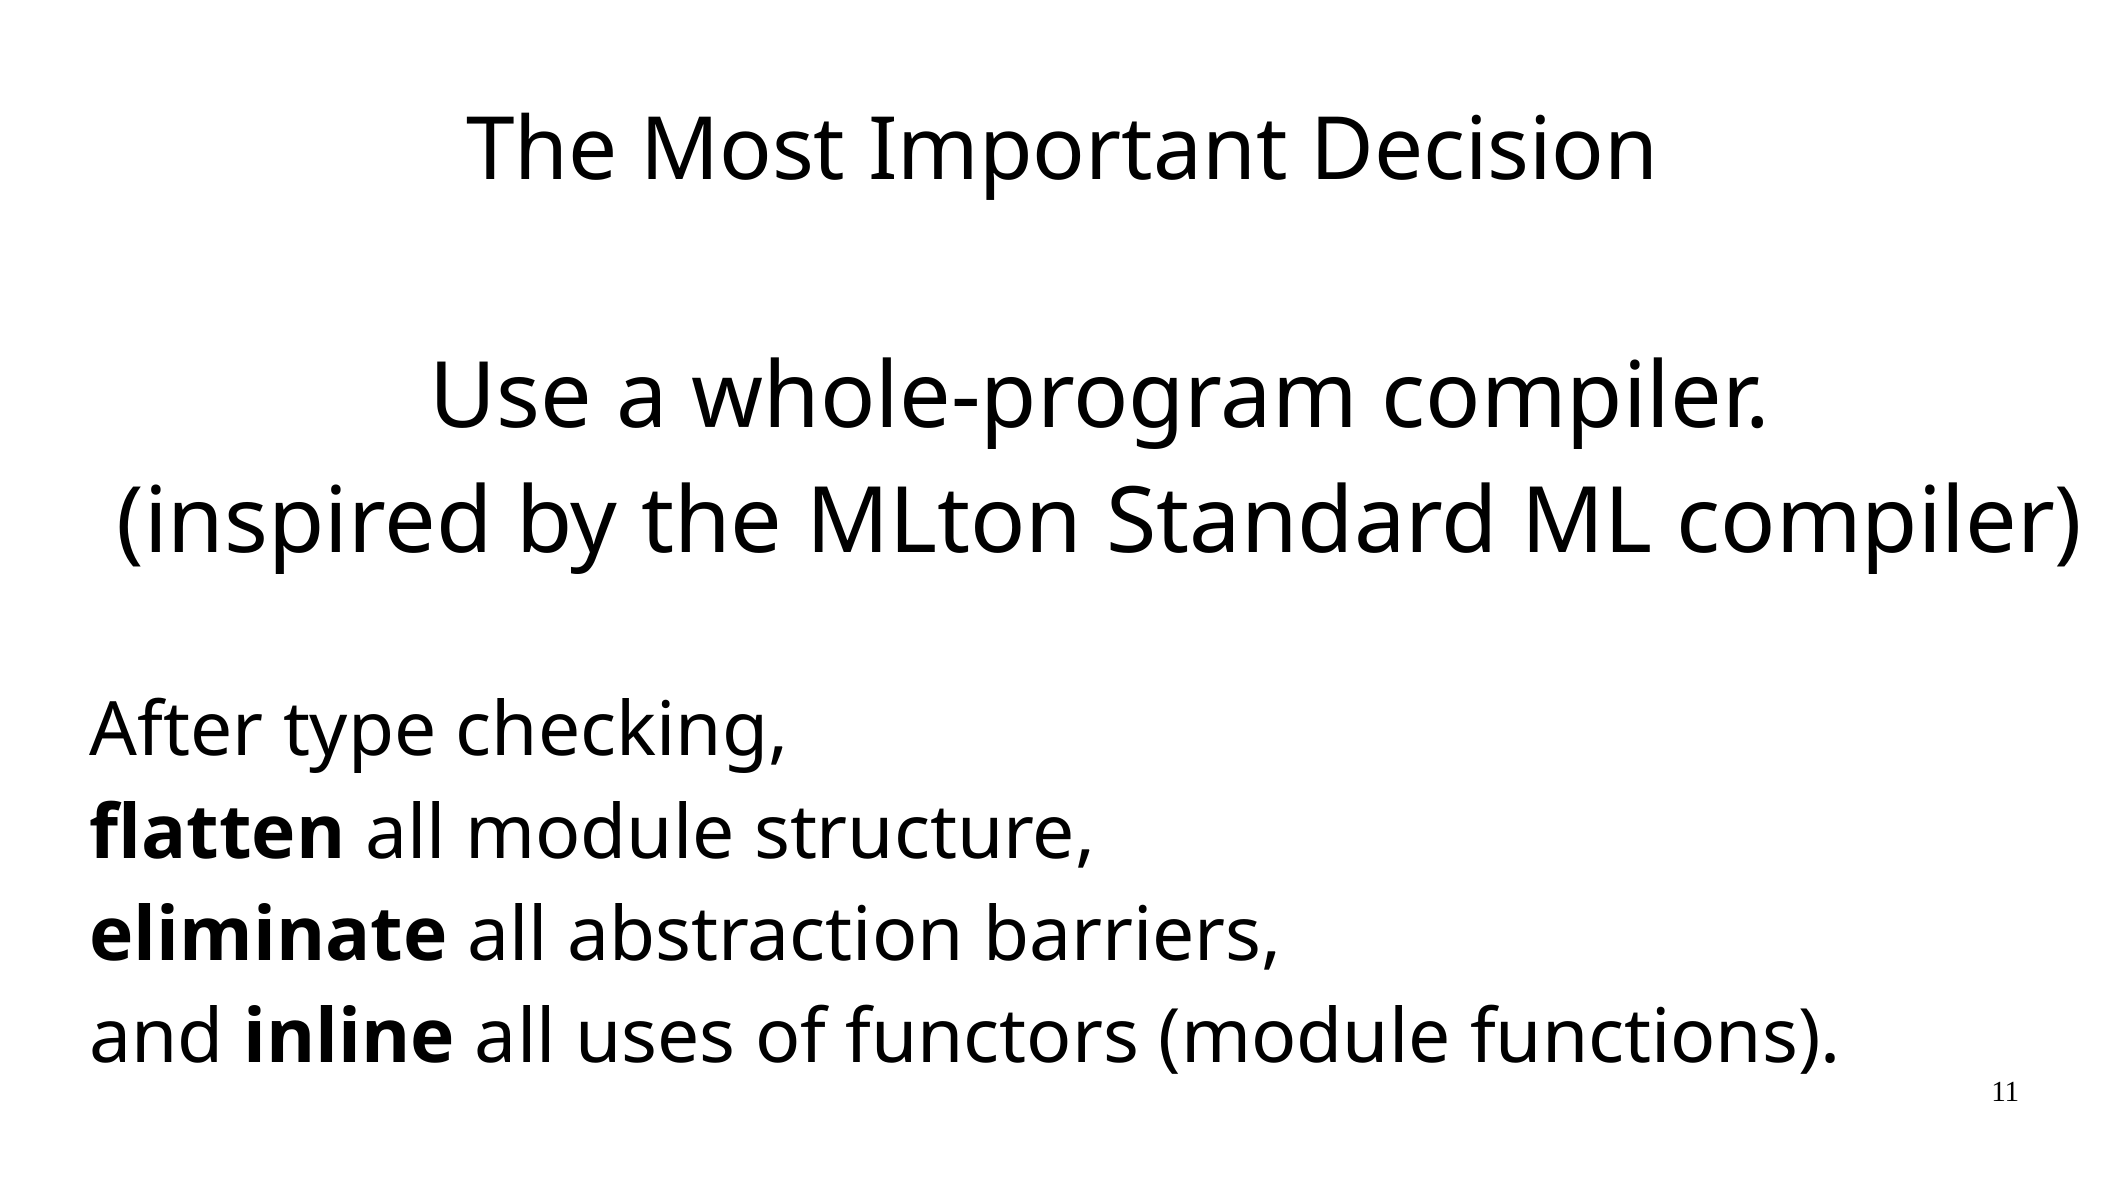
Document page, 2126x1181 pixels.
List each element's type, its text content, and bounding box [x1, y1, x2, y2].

title The Most Important Decision [106, 47, 2020, 245]
text_box After type checking, flatten all module structure, eliminate all abstraction barriers, and inline all uses of functors (module functions). [75, 668, 1793, 1034]
text_box Use a whole-program compiler. (inspired by the MLton Standard ML compiler) [101, 321, 2024, 551]
